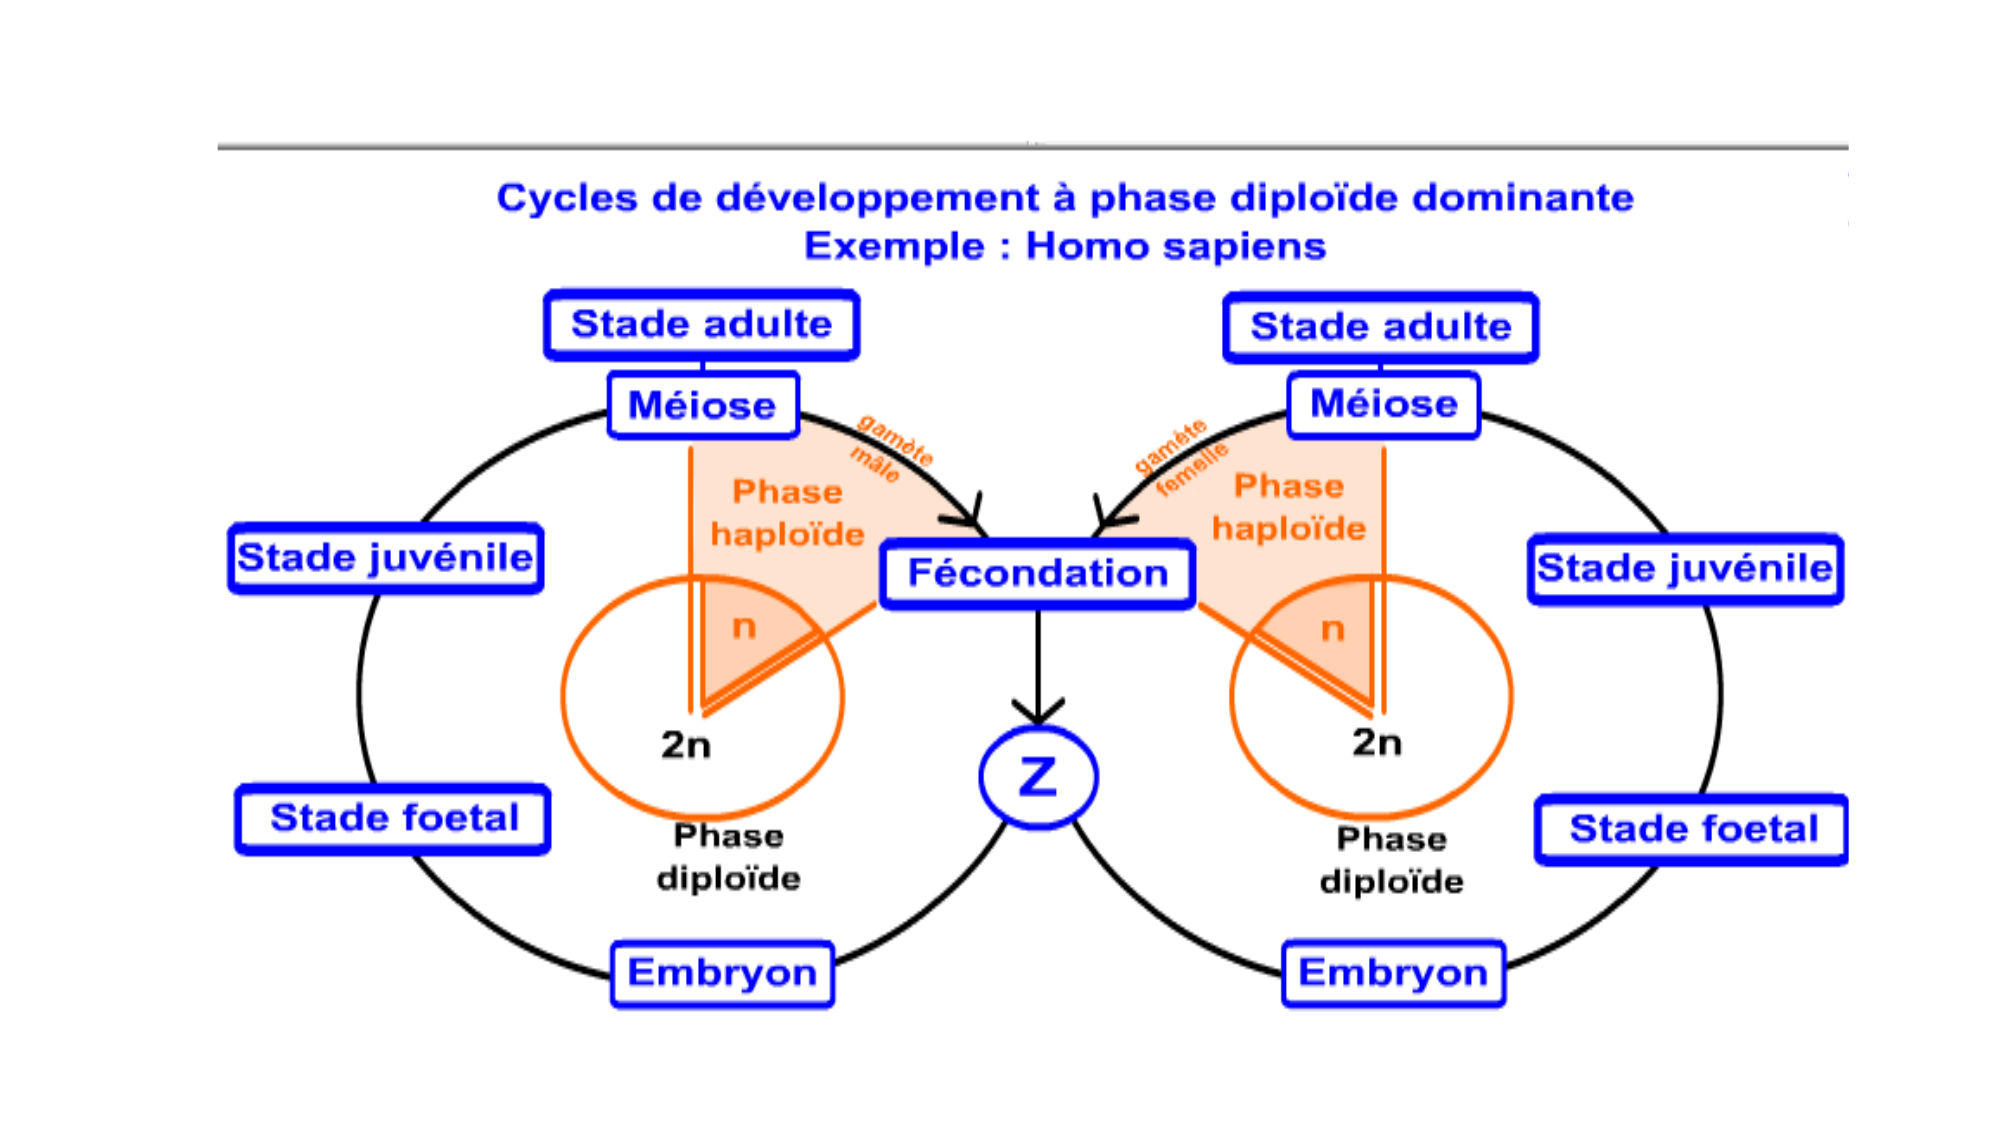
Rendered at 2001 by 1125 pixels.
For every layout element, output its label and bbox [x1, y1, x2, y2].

picture [217, 141, 1849, 1040]
